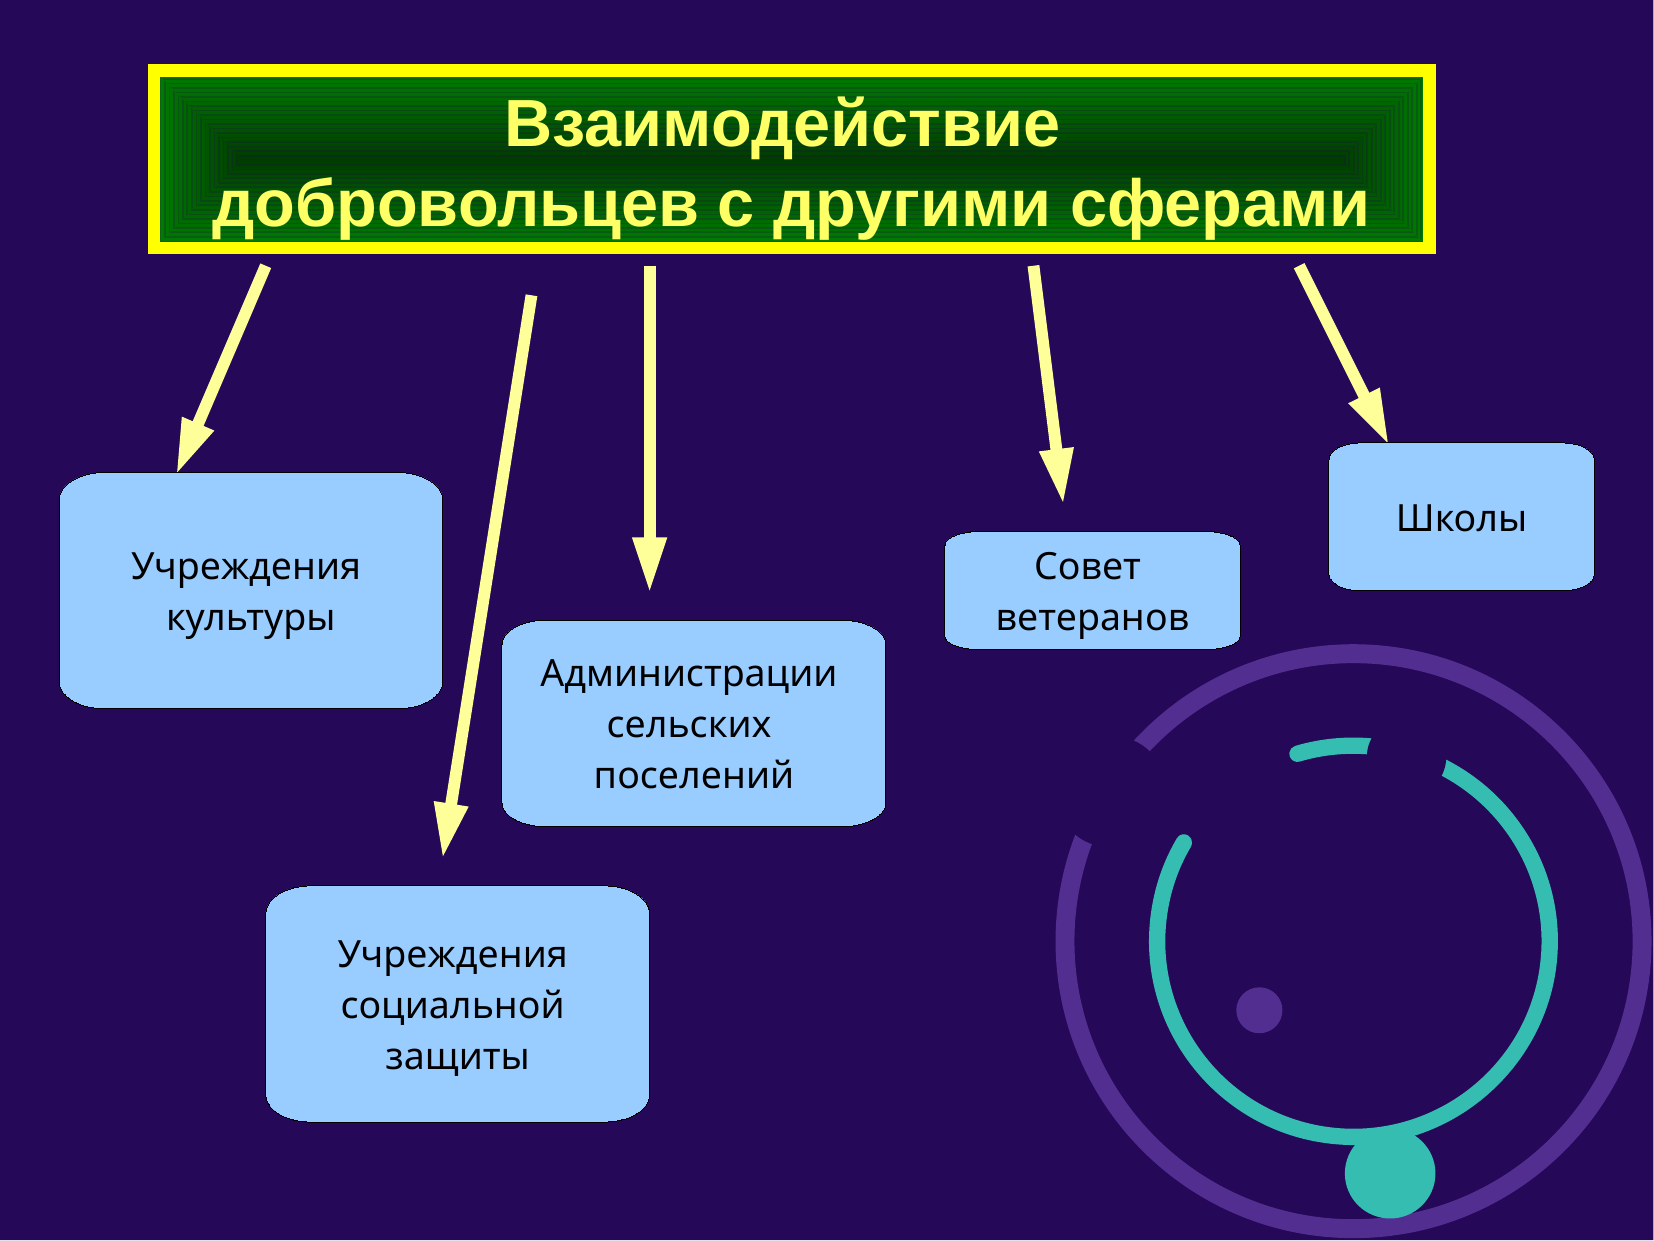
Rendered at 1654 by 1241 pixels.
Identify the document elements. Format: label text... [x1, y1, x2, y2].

text_box Совет ветеранов [944, 531, 1241, 650]
text_box Учреждения культуры [59, 472, 443, 709]
text_box Школы [1328, 442, 1595, 591]
text_box Учреждения социальной защиты [265, 885, 650, 1123]
text_box Взаимодействие добровольцев с другими сферами [154, 70, 1430, 248]
picture [1041, 642, 1654, 1241]
text_box [0, 0, 1654, 1241]
text_box Администрации сельских поселений [501, 620, 886, 827]
